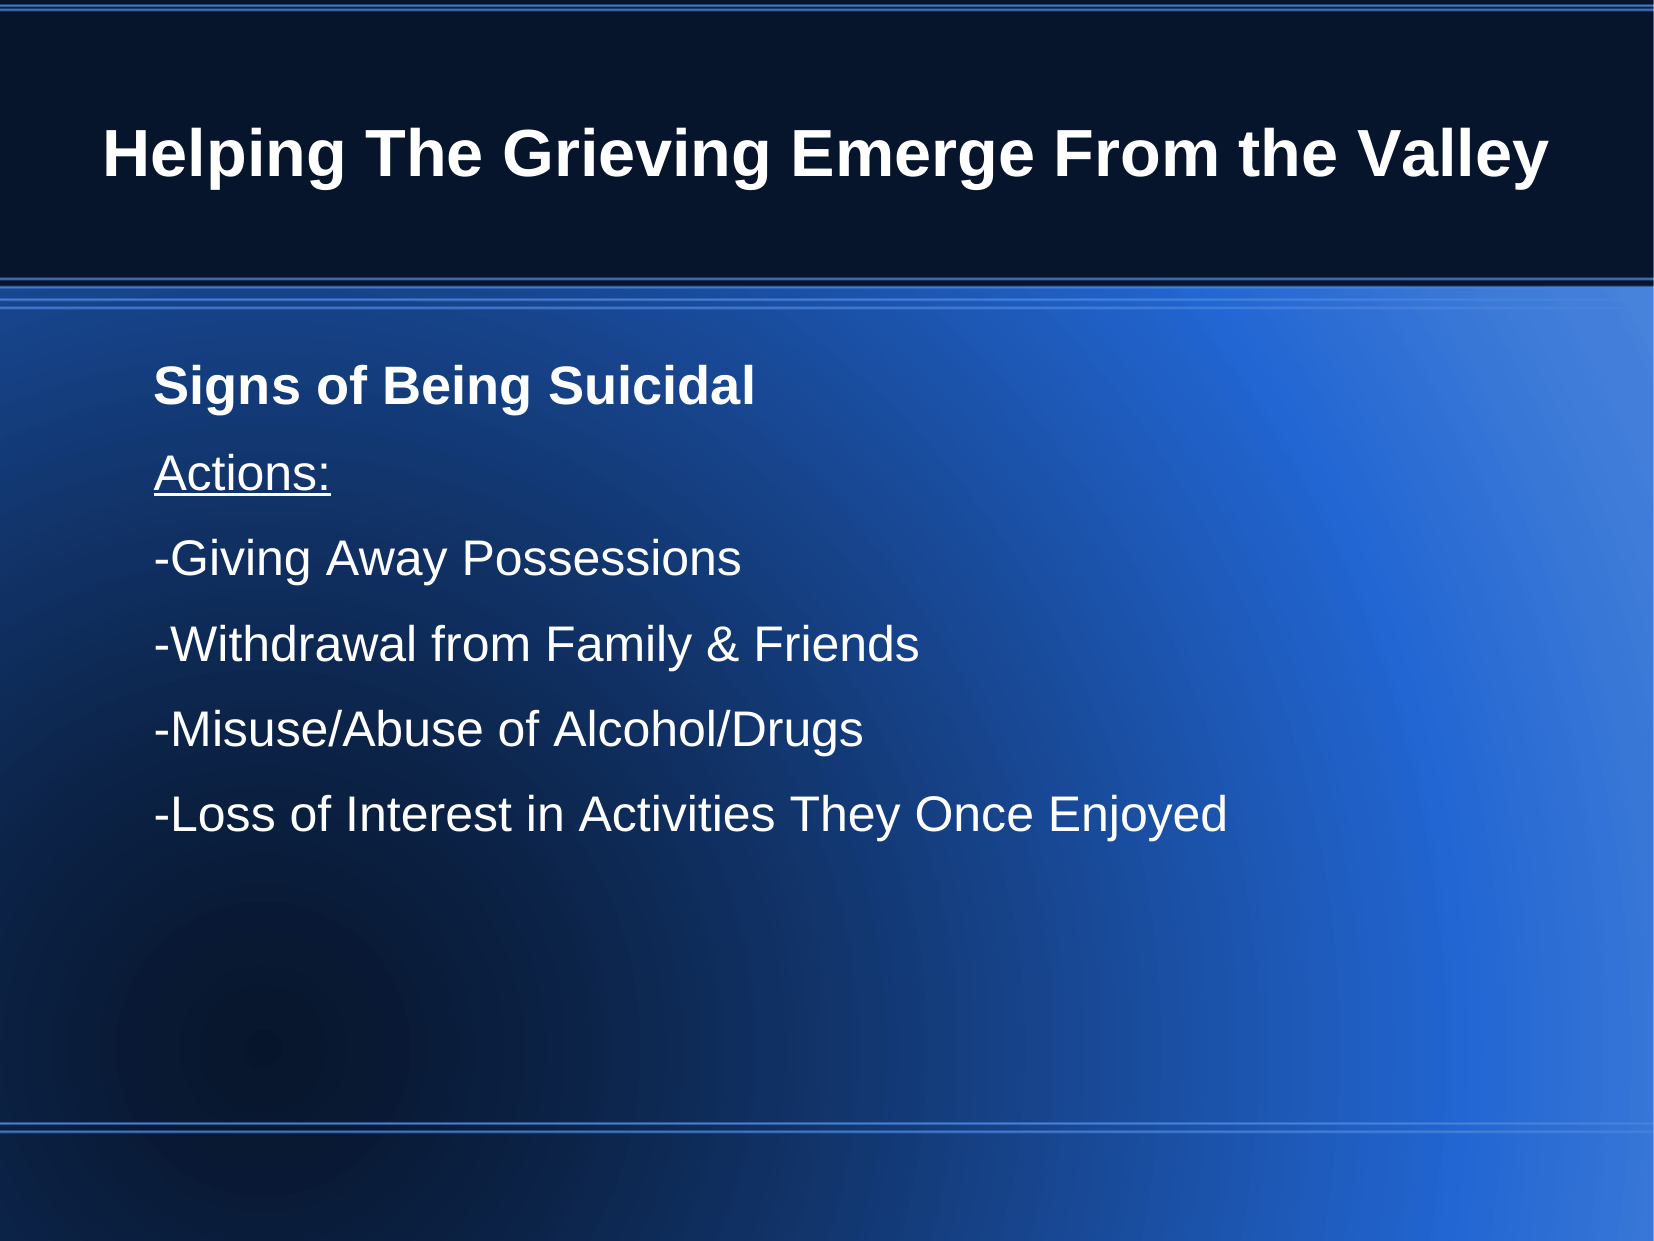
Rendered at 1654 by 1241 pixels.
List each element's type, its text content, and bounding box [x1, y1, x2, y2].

title Helping The Grieving Emerge From the Valley [82, 49, 1571, 257]
picture [0, 0, 1654, 1241]
list Signs of Being Suicidal Actions: -Giving Away Possessions -Withdrawal from Family & Friends -Misuse/Abuse of Alcohol/Drugs -Loss of Interest in Activities They Once Enjoyed [82, 355, 1571, 1058]
